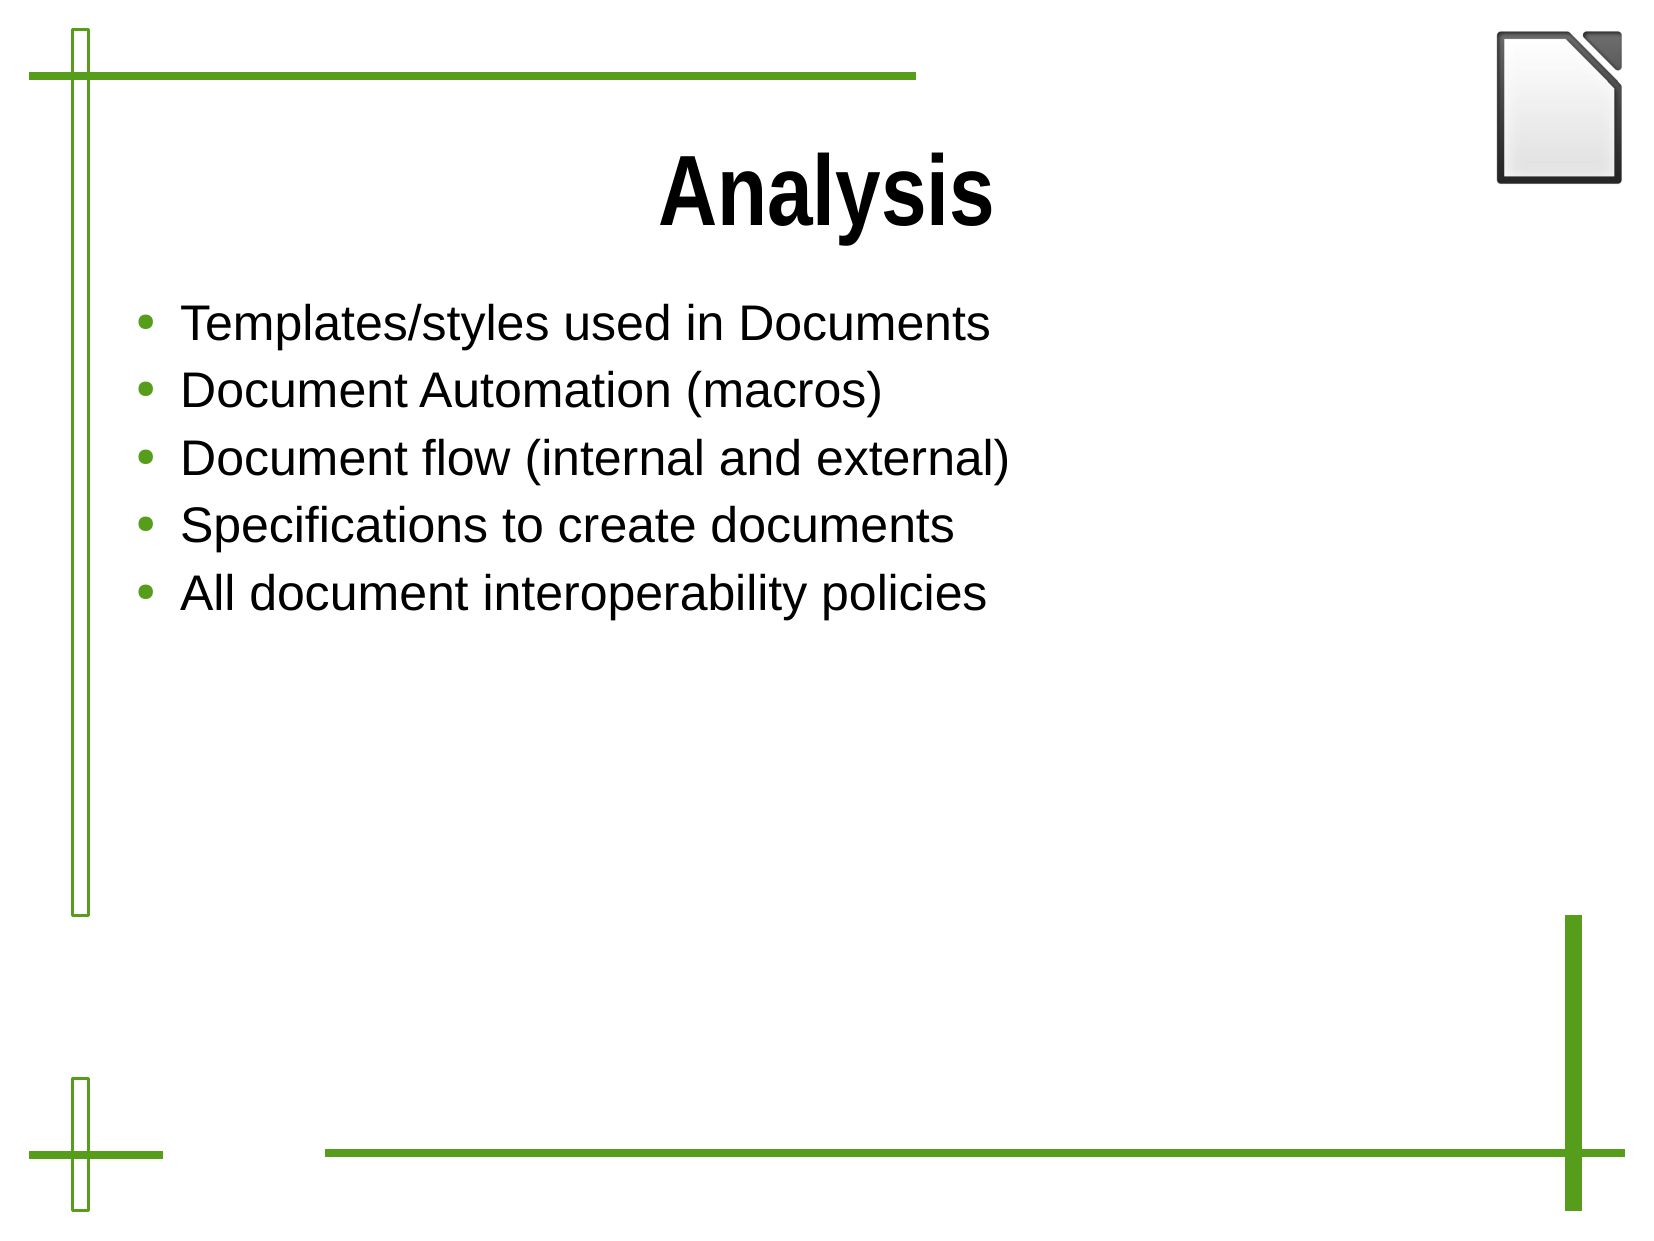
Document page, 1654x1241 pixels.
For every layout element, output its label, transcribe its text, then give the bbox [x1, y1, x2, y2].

picture [1494, 29, 1624, 186]
list Templates/styles used in Documents Document Automation (macros) Document flow (internal and external) Specifications to create documents All document interoperability policies [118, 295, 1536, 1123]
title Analysis [118, 118, 1536, 260]
